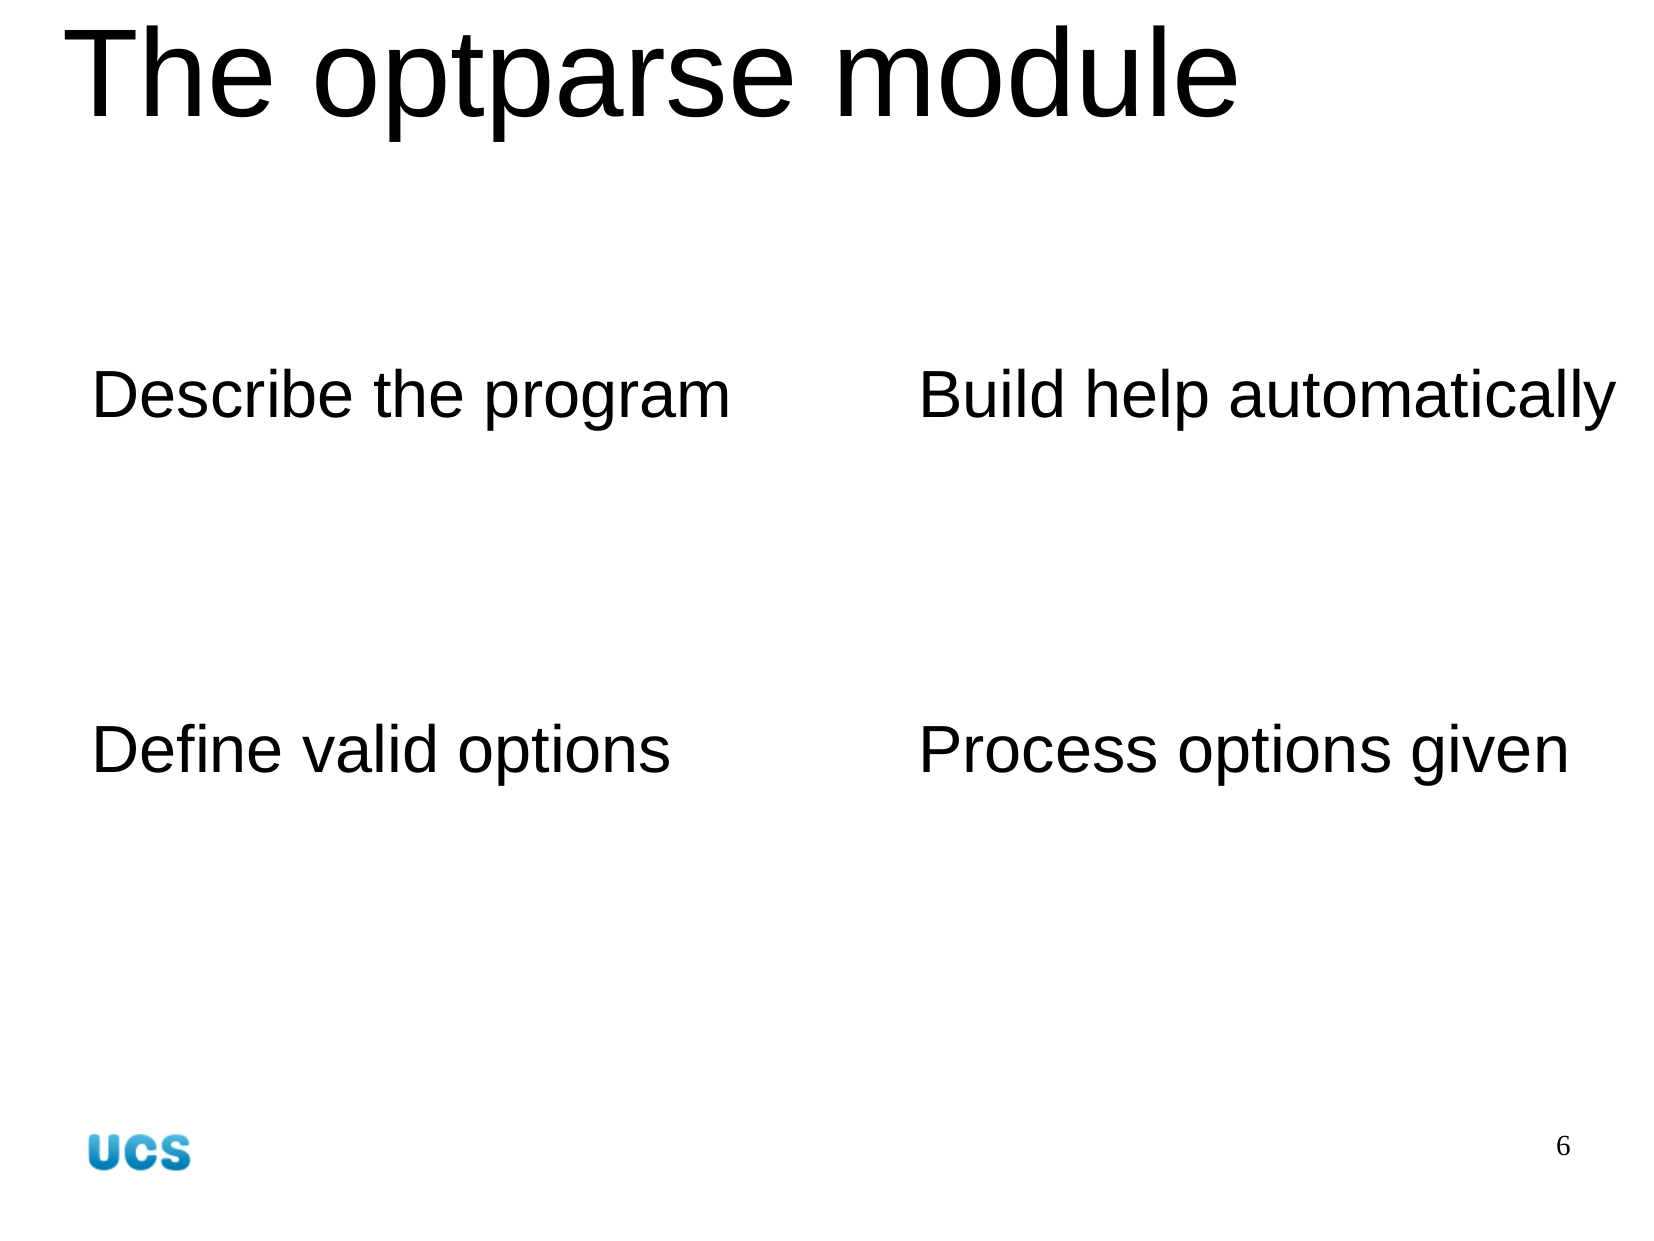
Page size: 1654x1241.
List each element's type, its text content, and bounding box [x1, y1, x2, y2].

text_box Define valid options [88, 708, 679, 790]
text_box Process options given [915, 708, 1577, 790]
text_box Describe the program [88, 354, 738, 436]
text_box Build help automatically [915, 354, 1624, 436]
picture [88, 1133, 191, 1172]
text_box The optparse module [59, 0, 1247, 146]
